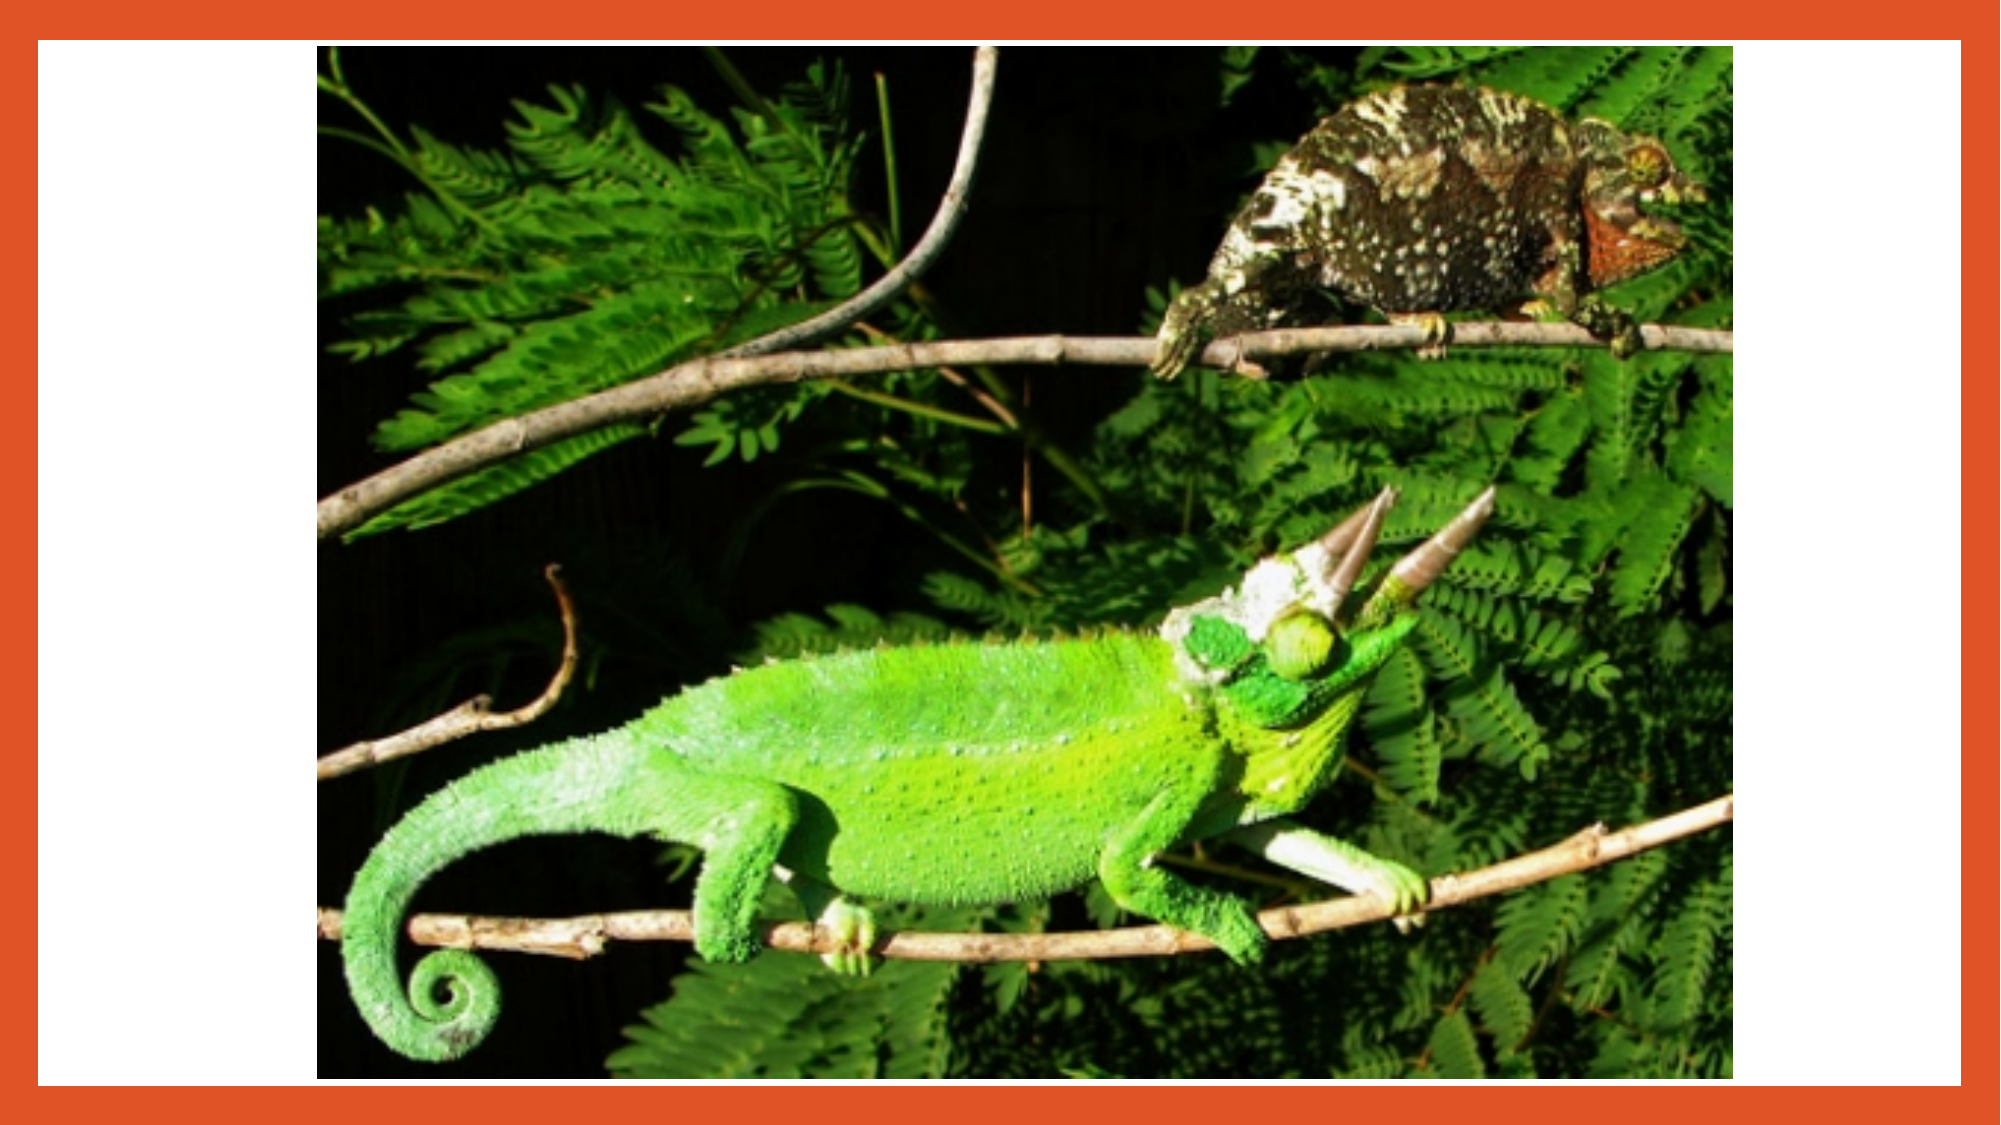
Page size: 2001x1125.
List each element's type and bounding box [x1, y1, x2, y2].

picture [317, 46, 1733, 1079]
